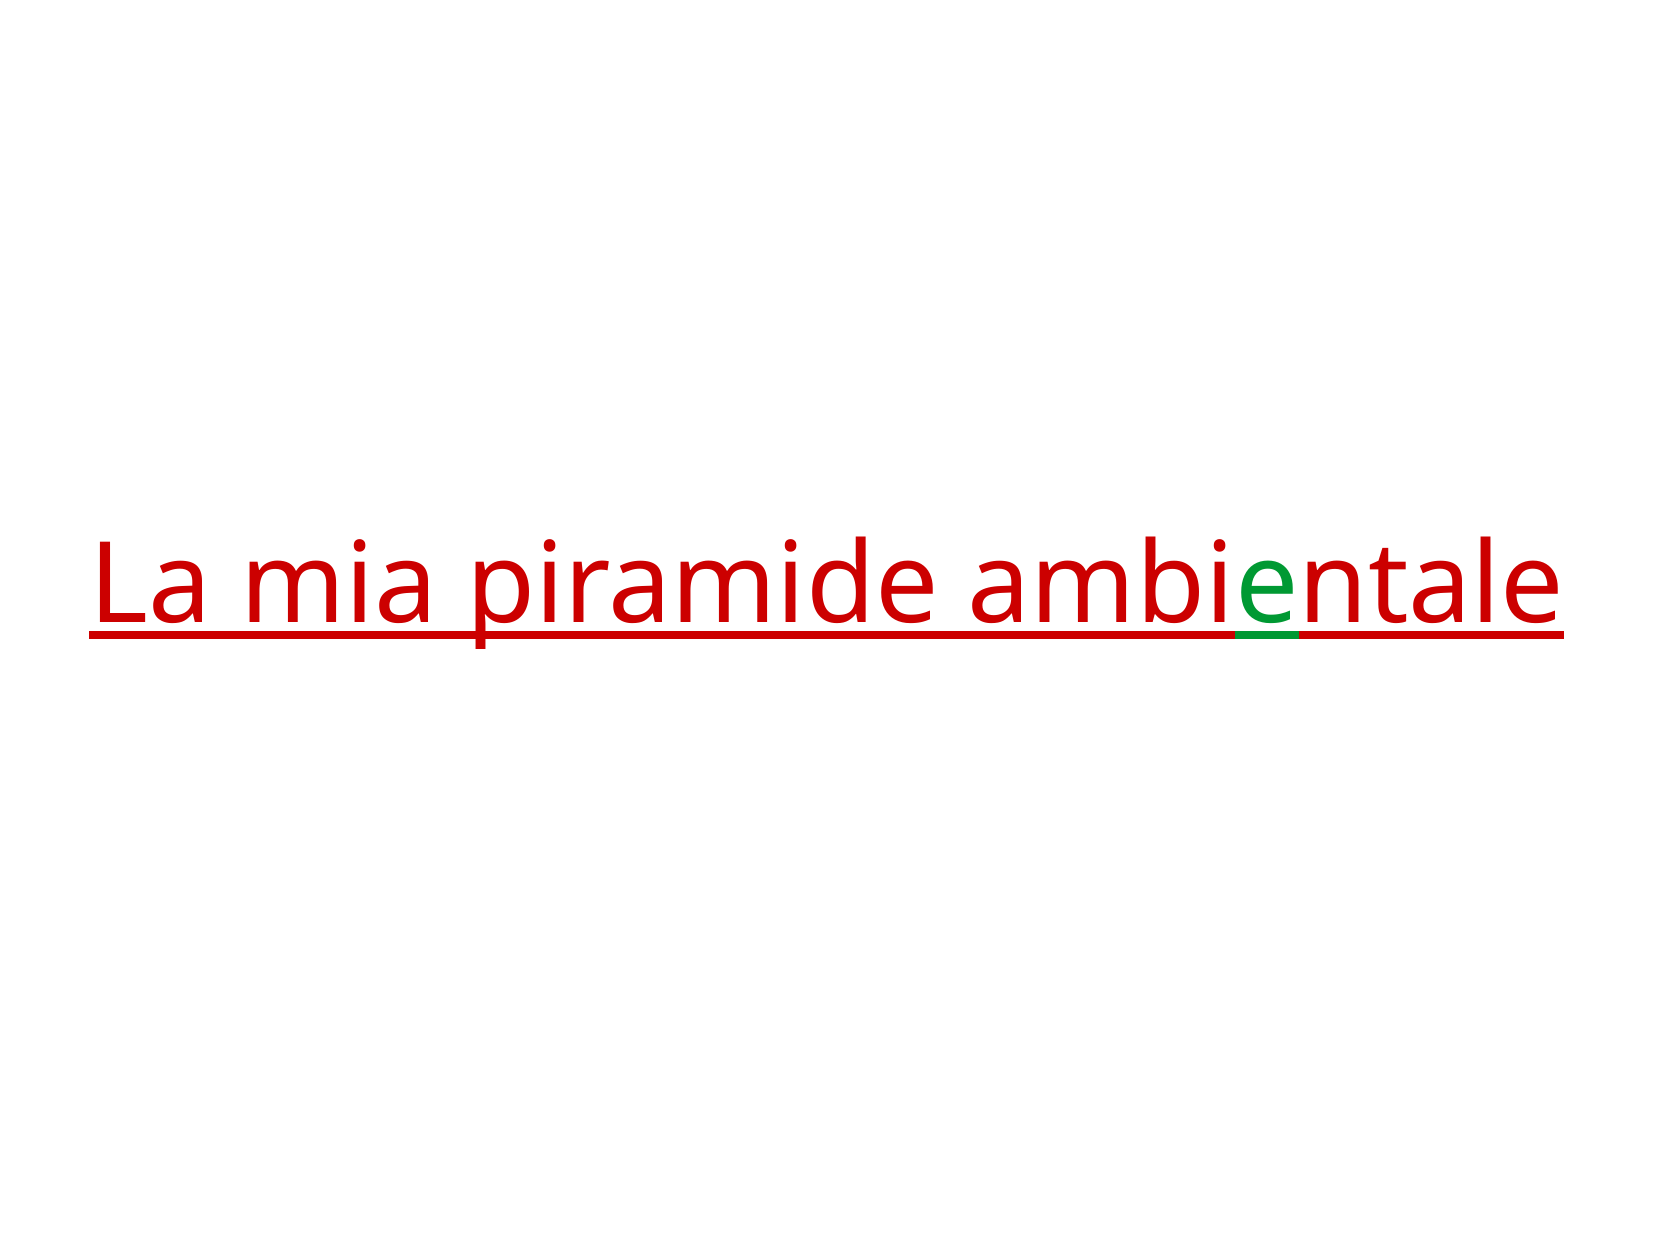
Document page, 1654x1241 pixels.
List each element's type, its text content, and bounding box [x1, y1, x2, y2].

subtitle La mia piramide ambientale [82, 49, 1571, 1109]
